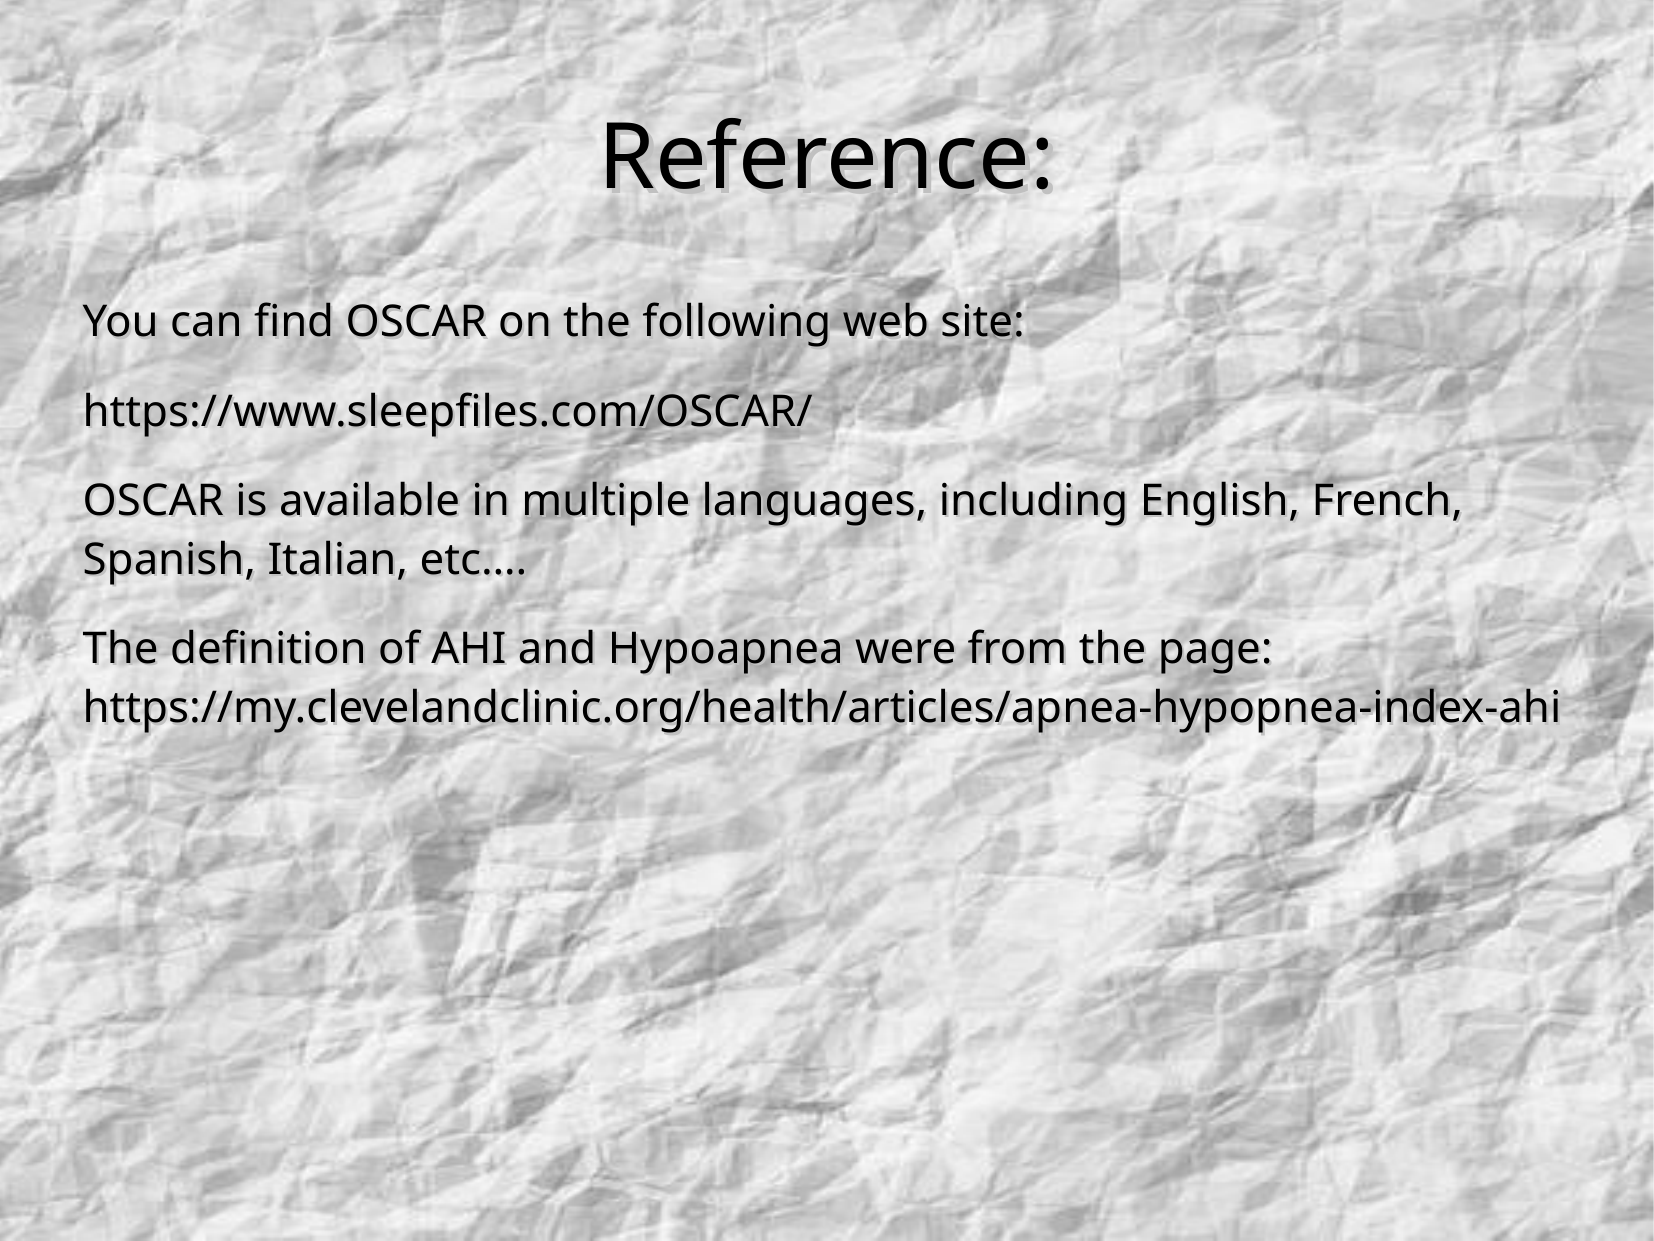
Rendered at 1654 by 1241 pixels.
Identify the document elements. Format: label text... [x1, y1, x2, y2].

picture [0, 0, 1654, 1241]
title Reference: [82, 49, 1571, 257]
list You can find OSCAR on the following web site: https://www.sleepfiles.com/OSCAR/ OSCAR is available in multiple languages, including English, French, Spanish, Italian, etc…. The definition of AHI and Hypoapnea were from the page: https://my.clevelandclinic.org/health/articles/apnea-hypopnea-index-ahi [82, 290, 1571, 827]
